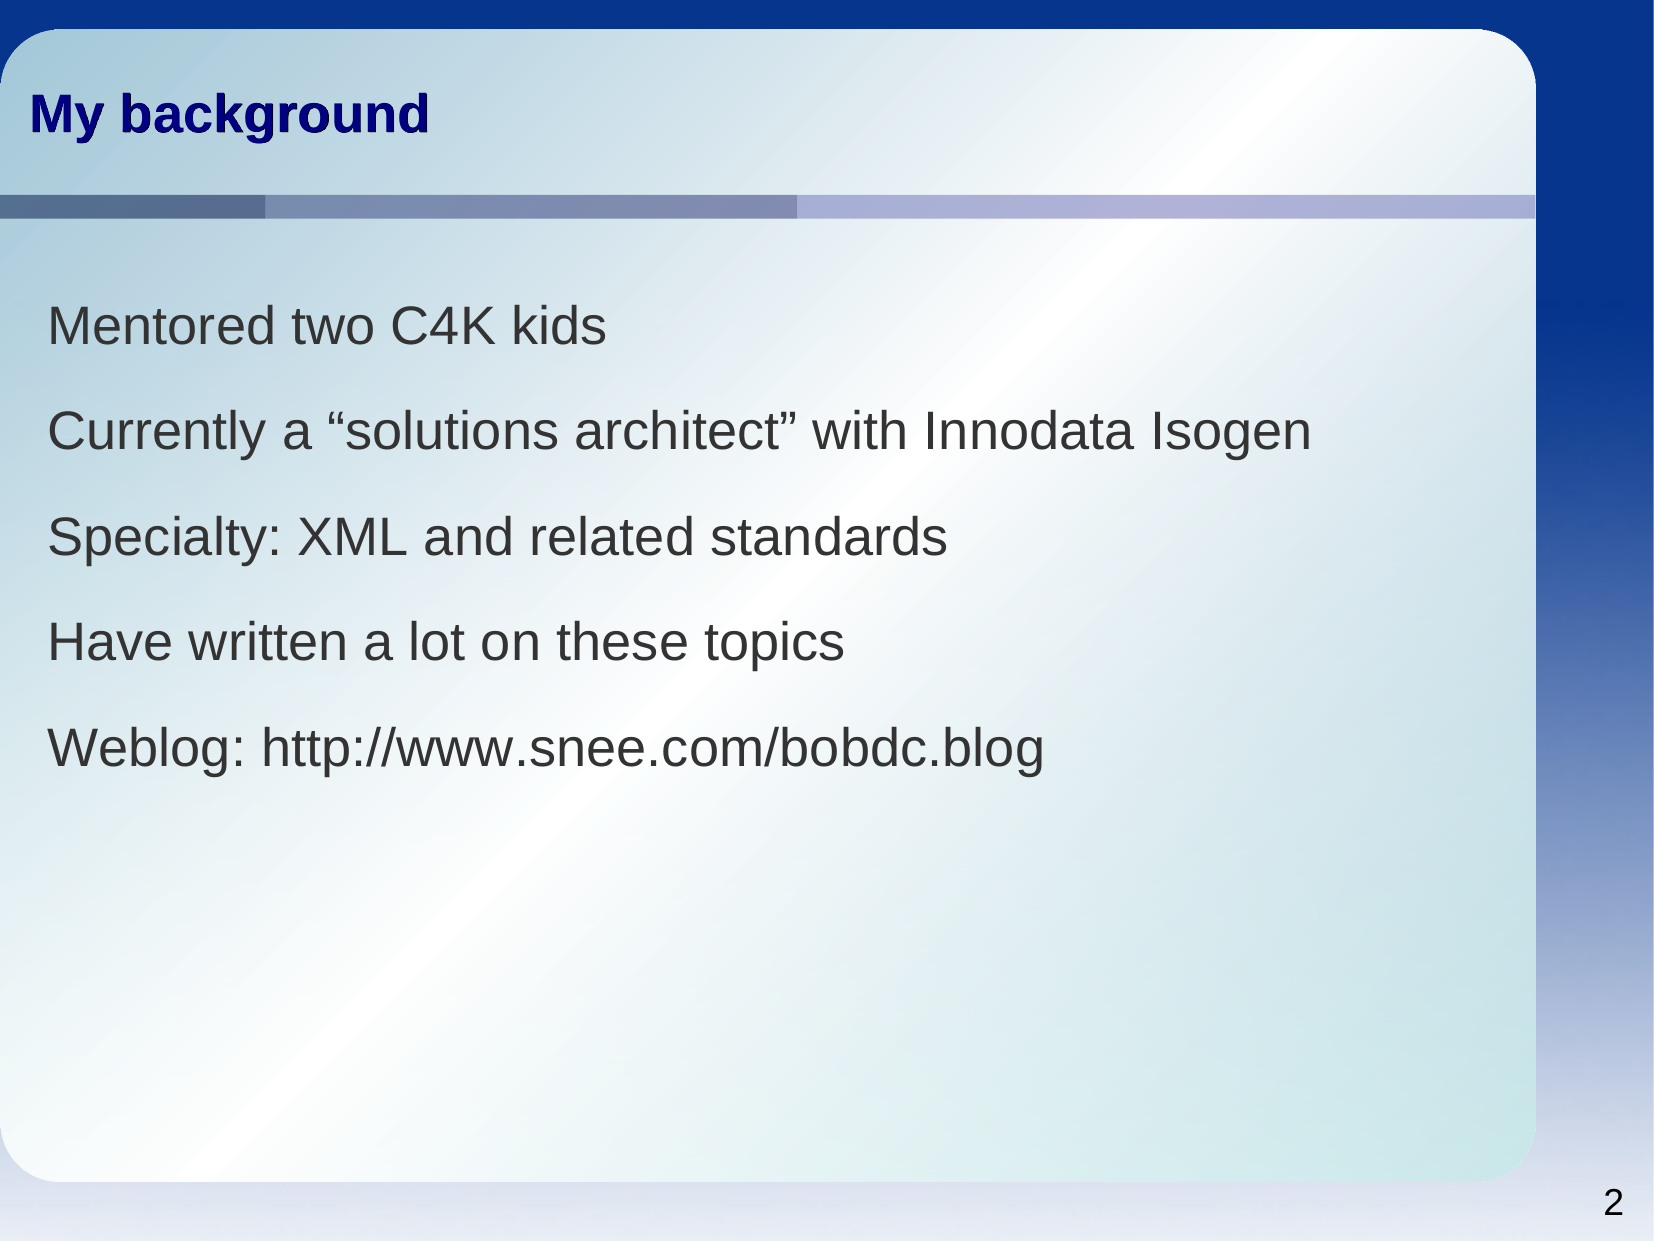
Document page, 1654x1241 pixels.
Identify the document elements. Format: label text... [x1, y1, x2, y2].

text_box [0, 29, 1536, 1182]
picture [0, 0, 1654, 1241]
title My background [29, 49, 1506, 178]
list Mentored two C4K kids Currently a “solutions architect” with Innodata Isogen Specialty: XML and related standards Have written a lot on these topics Weblog: http://www.snee.com/bobdc.blog [29, 295, 1506, 1152]
